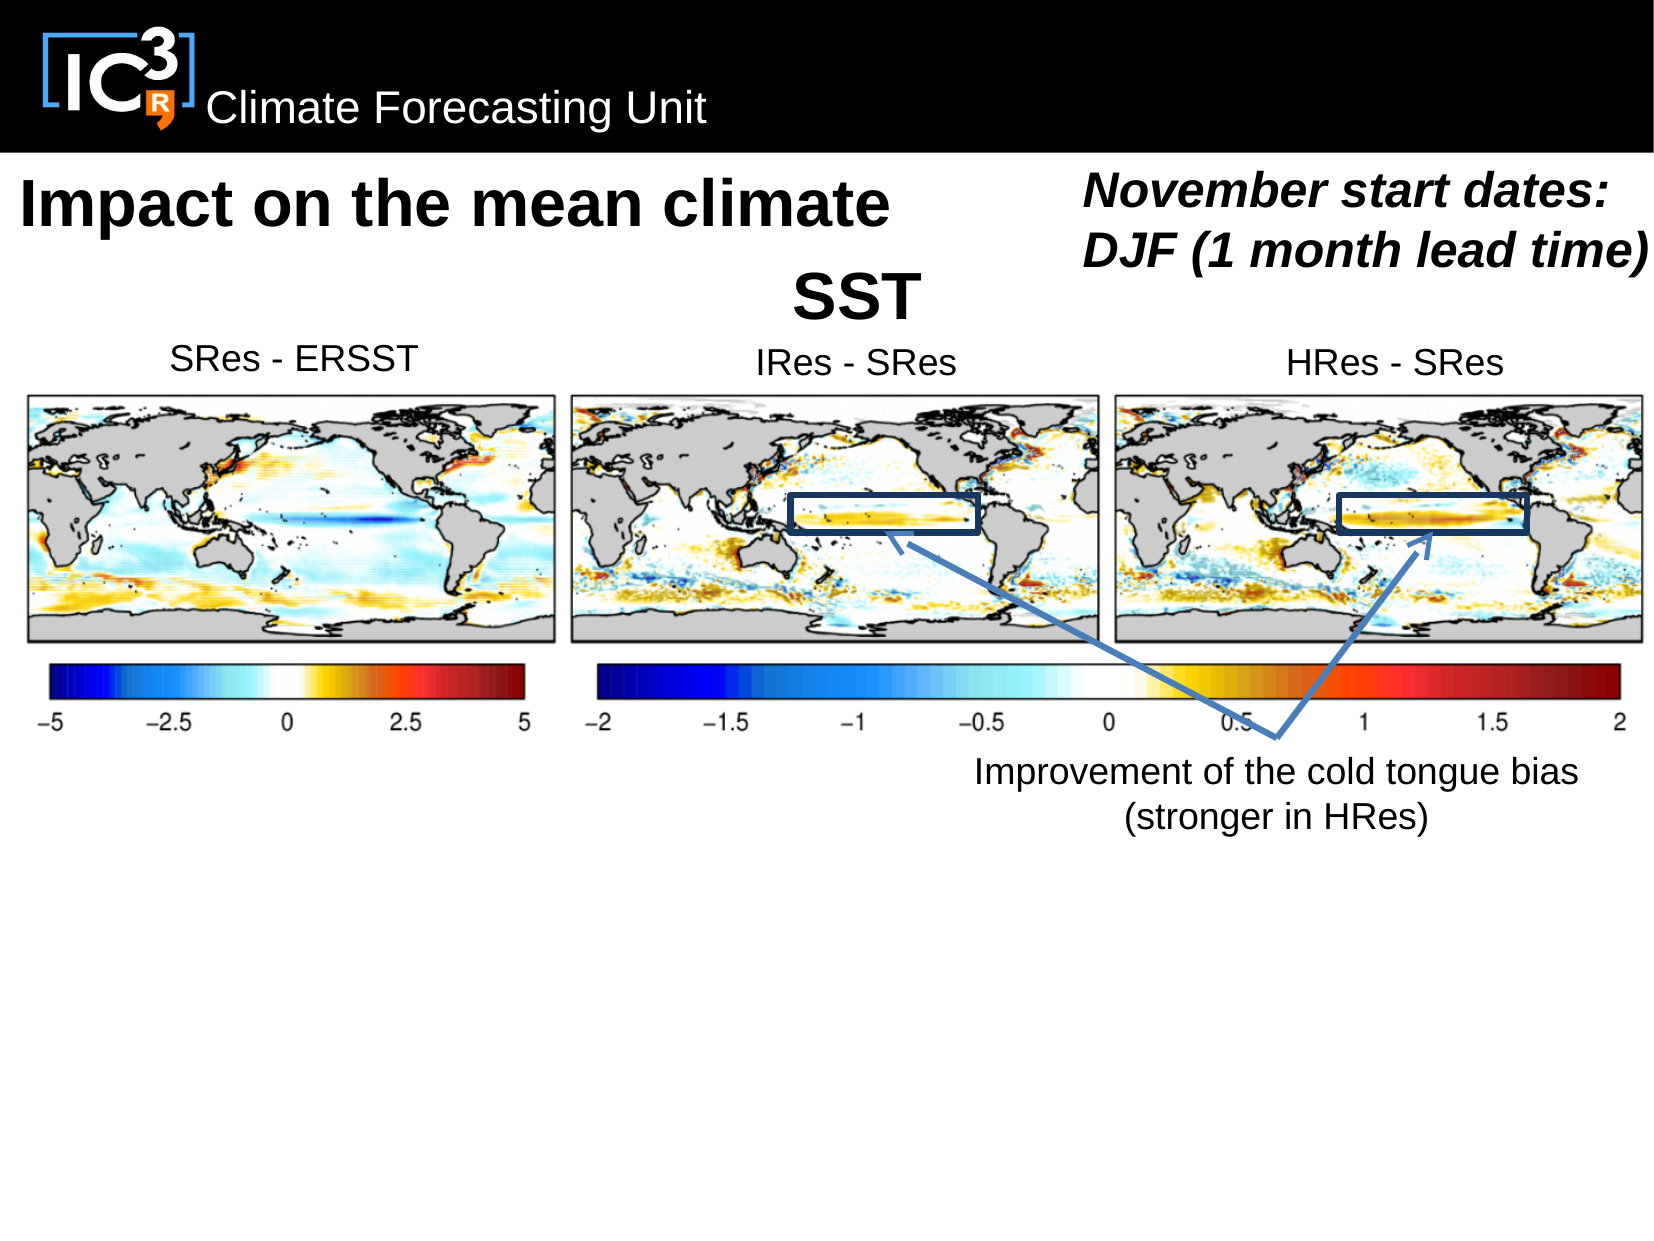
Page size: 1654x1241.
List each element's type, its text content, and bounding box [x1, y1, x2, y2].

text_box [230, 0, 1654, 153]
picture [1467, 498, 1524, 529]
picture [0, 382, 190, 745]
text_box HRes - SRes [1467, 330, 1519, 391]
text_box [0, 0, 190, 153]
text_box IRes - SRes [740, 330, 973, 391]
text_box Climate Forecasting Unit [190, 70, 1467, 1241]
text_box Impact on the mean climate [4, 153, 190, 248]
text_box November start dates: DJF (1 month lead time) [1467, 153, 1654, 285]
picture [1, 0, 230, 151]
picture [1467, 382, 1654, 745]
text_box Improvement of the cold tongue bias (stronger in HRes) [1467, 739, 1595, 845]
text_box SRes - ERSST [154, 326, 190, 387]
